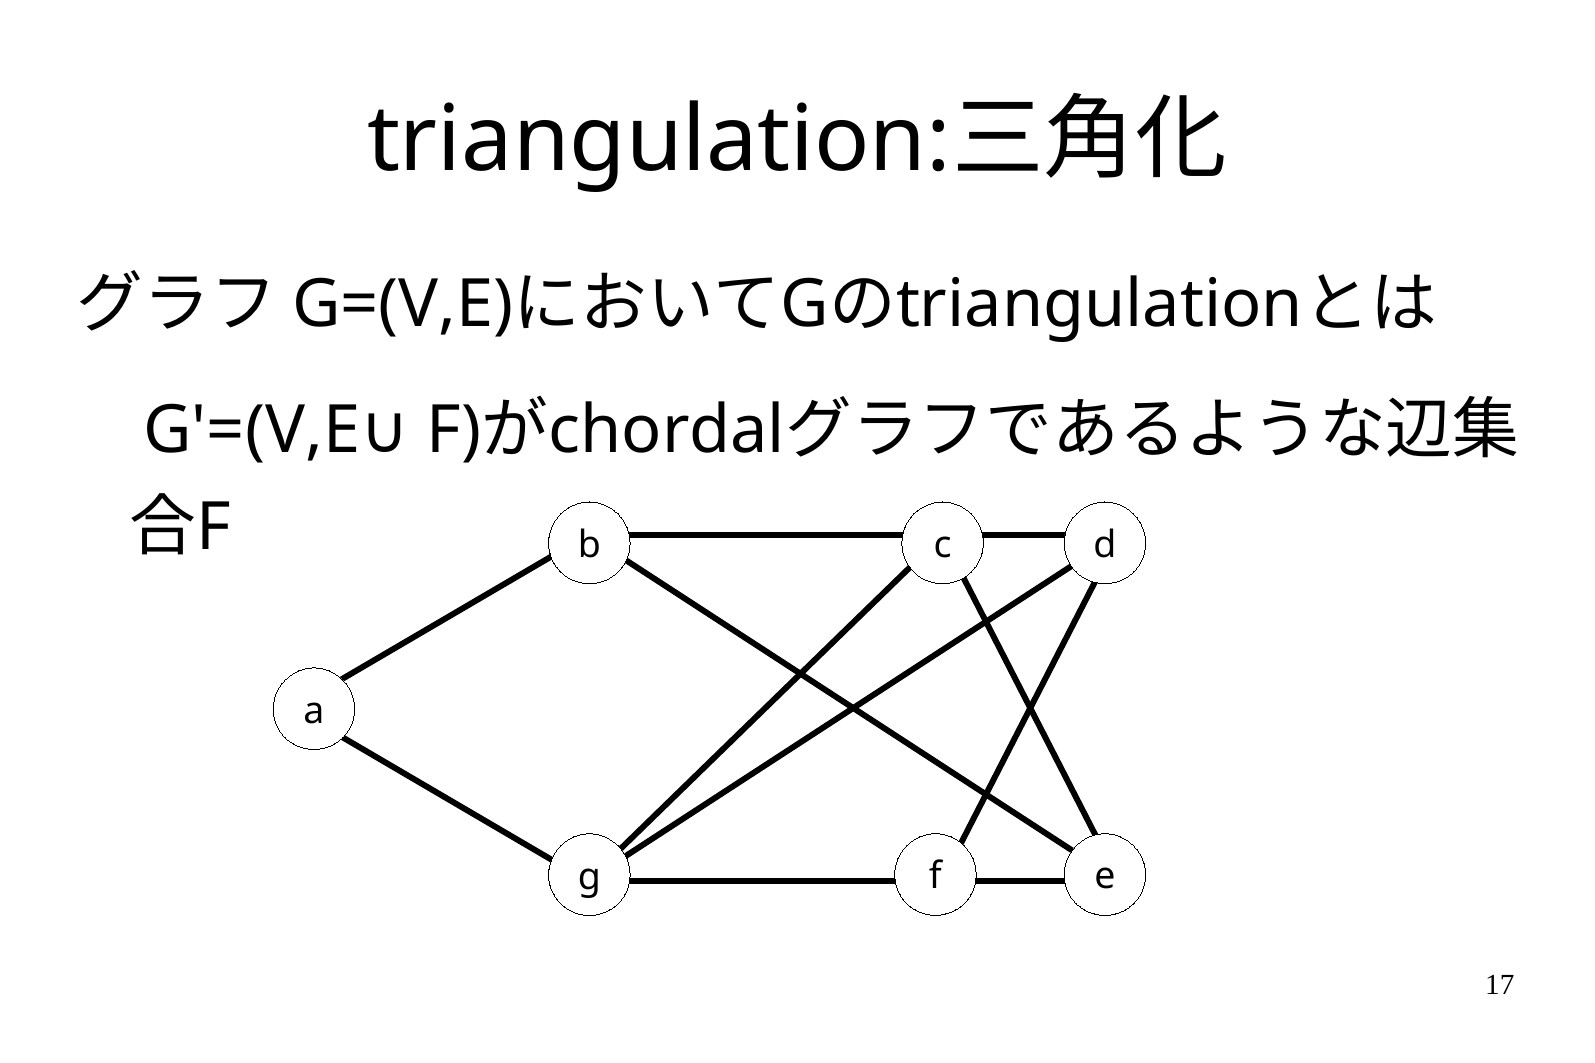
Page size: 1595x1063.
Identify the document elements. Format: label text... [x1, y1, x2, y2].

text_box d [1064, 501, 1146, 584]
text_box c [901, 501, 984, 584]
text_box a [273, 667, 355, 750]
text_box e [1064, 833, 1146, 916]
text_box f [894, 833, 977, 916]
list グラフ G=(V,E)においてGのtriangulationとは G'=(V,E∪F)がchordalグラフであるような辺集合F [59, 248, 1536, 936]
text_box b [548, 501, 631, 584]
text_box g [548, 833, 631, 916]
title triangulation:三角化 [79, 42, 1515, 220]
